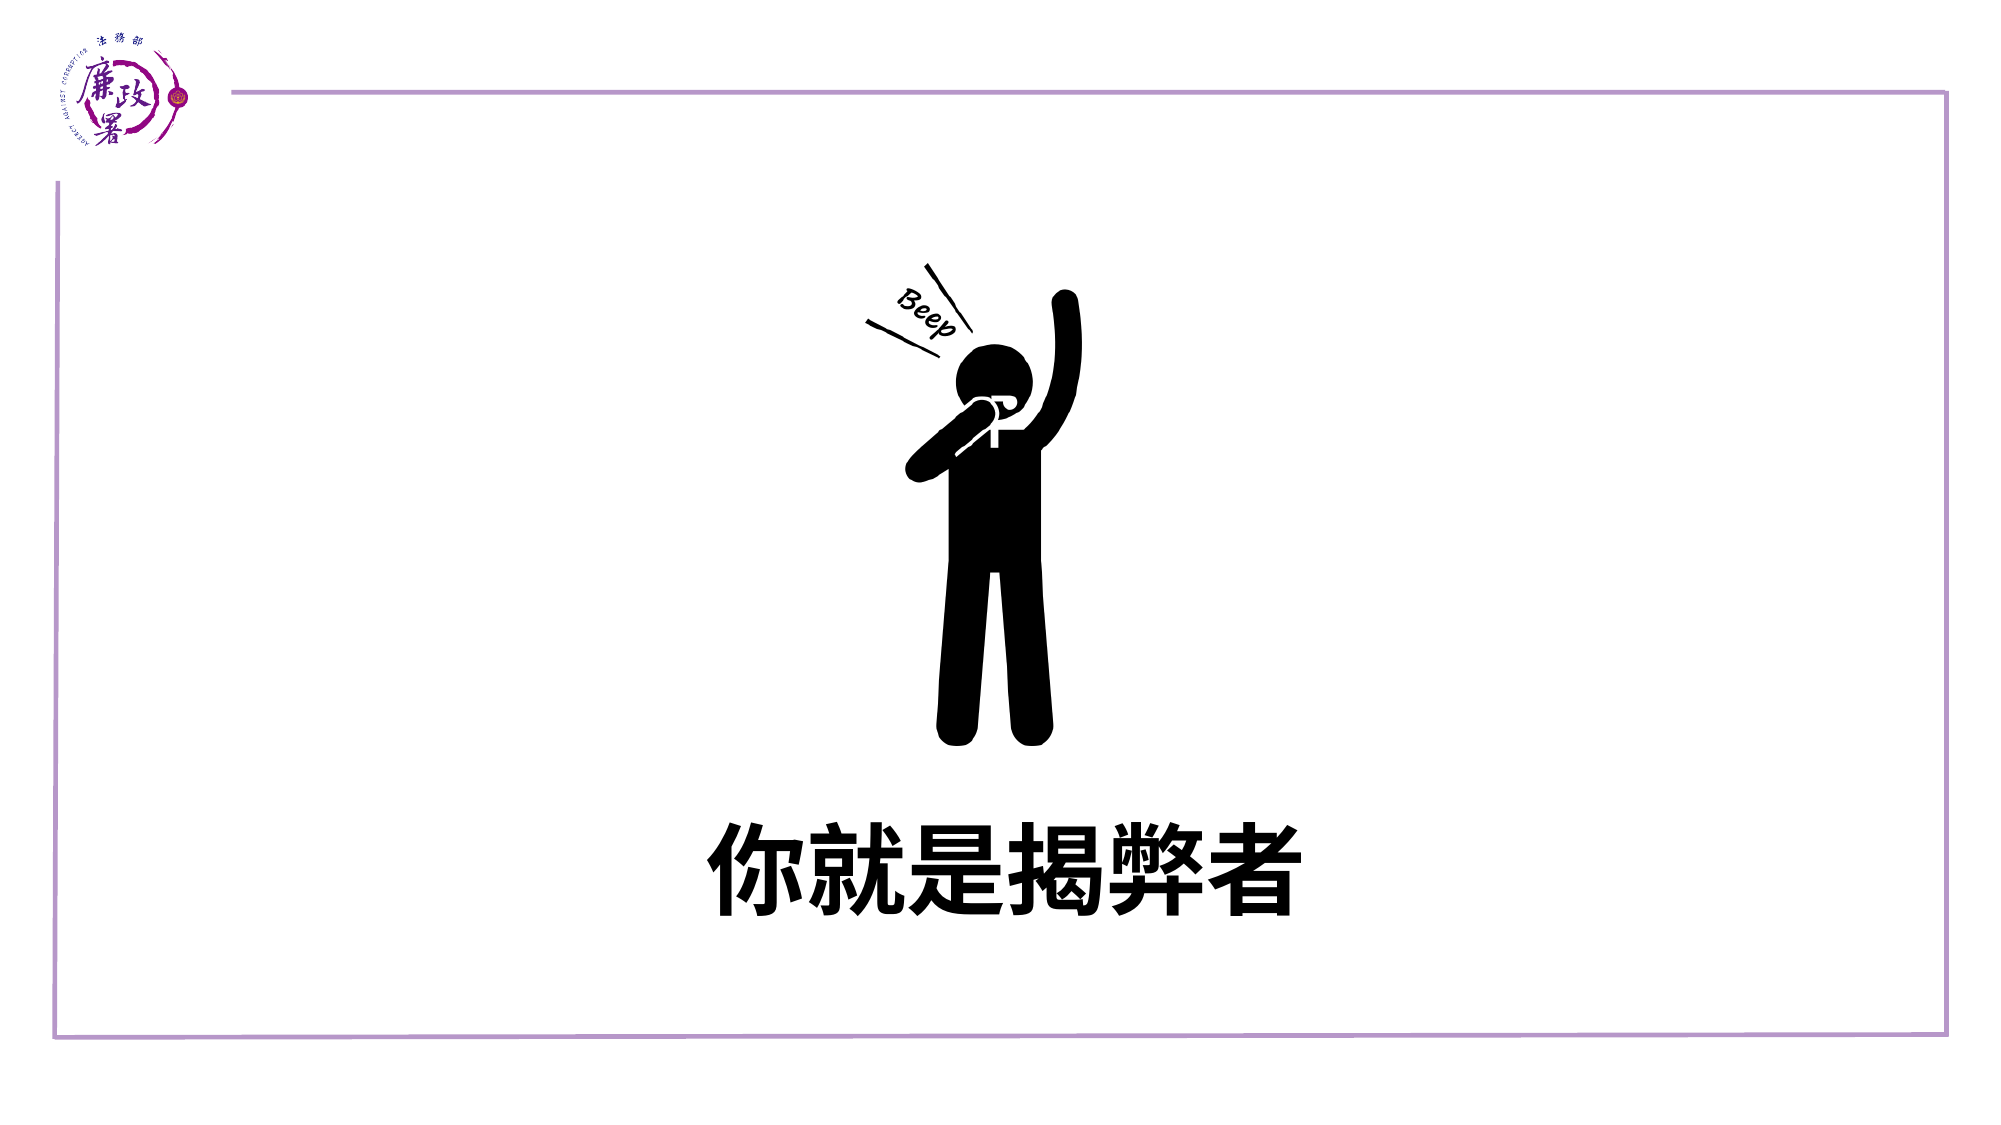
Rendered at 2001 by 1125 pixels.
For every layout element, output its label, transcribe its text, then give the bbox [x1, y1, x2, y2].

picture [731, 263, 1215, 746]
text_box 你就是揭弊者 [691, 800, 1322, 936]
picture [60, 32, 188, 146]
